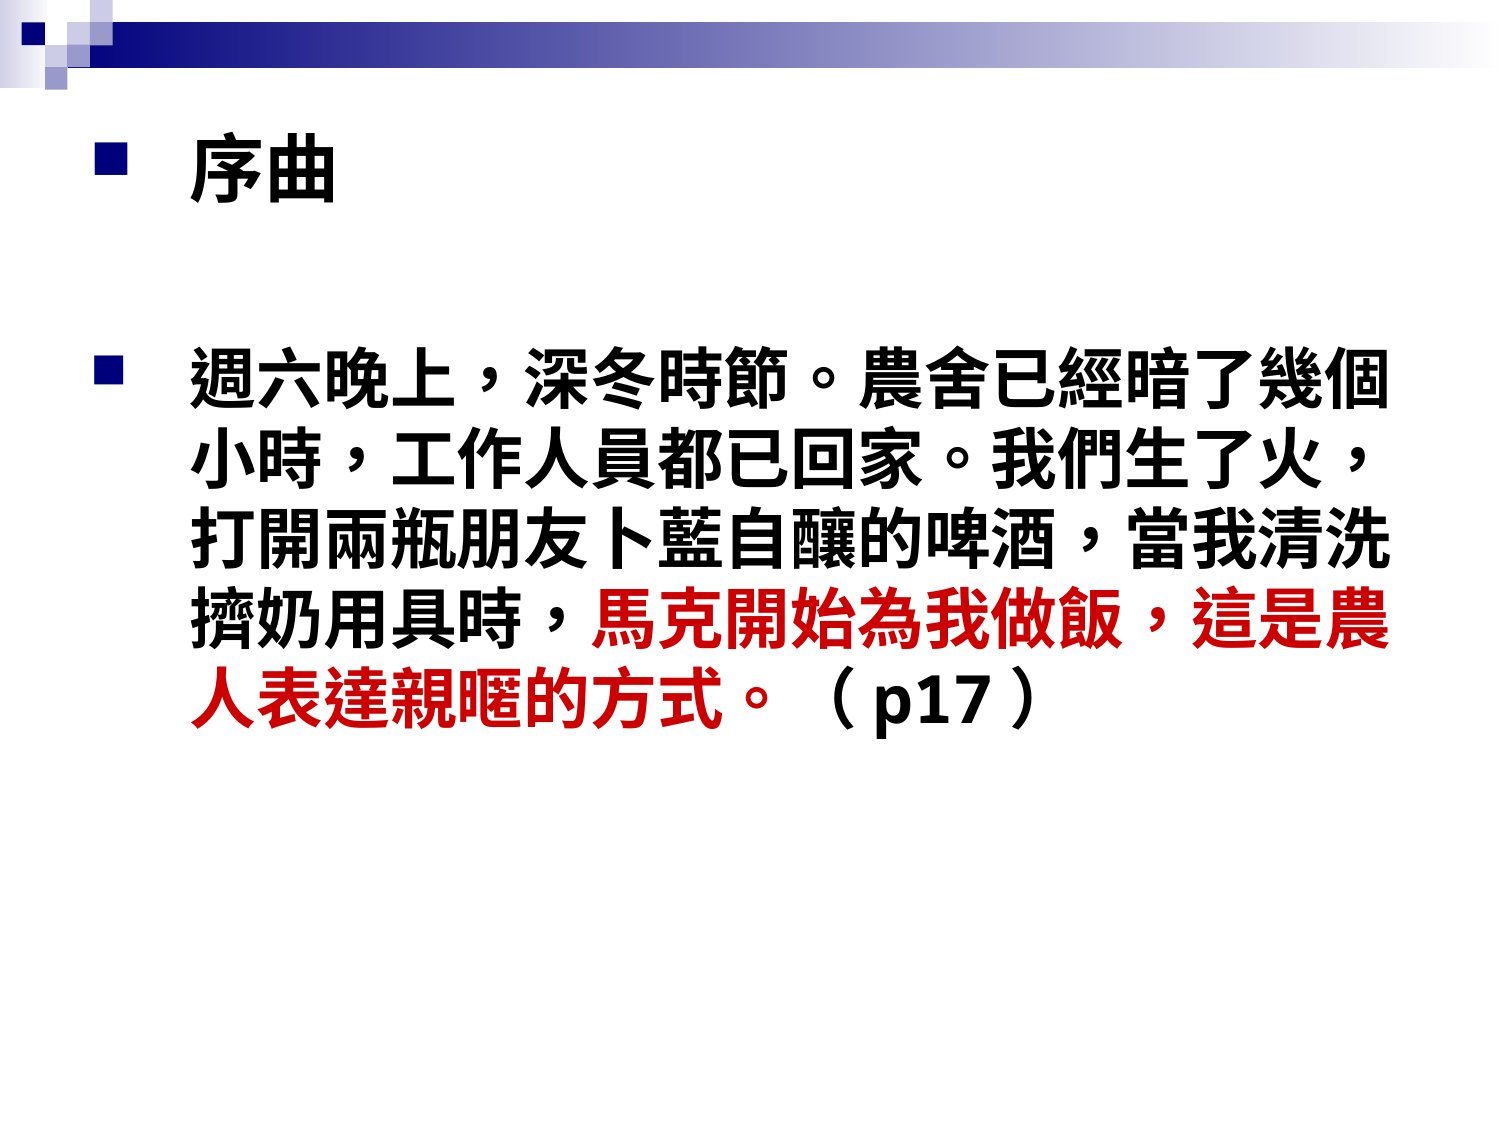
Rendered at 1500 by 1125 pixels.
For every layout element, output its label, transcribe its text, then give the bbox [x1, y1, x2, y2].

list 序曲 週六晚上，深冬時節。農舍已經暗了幾個小時，工作人員都已回家。我們生了火，打開兩瓶朋友卜藍自釀的啤酒，當我清洗擠奶用具時，馬克開始為我做飯，這是農人表達親暱的方式。（p17） [75, 113, 1426, 1083]
